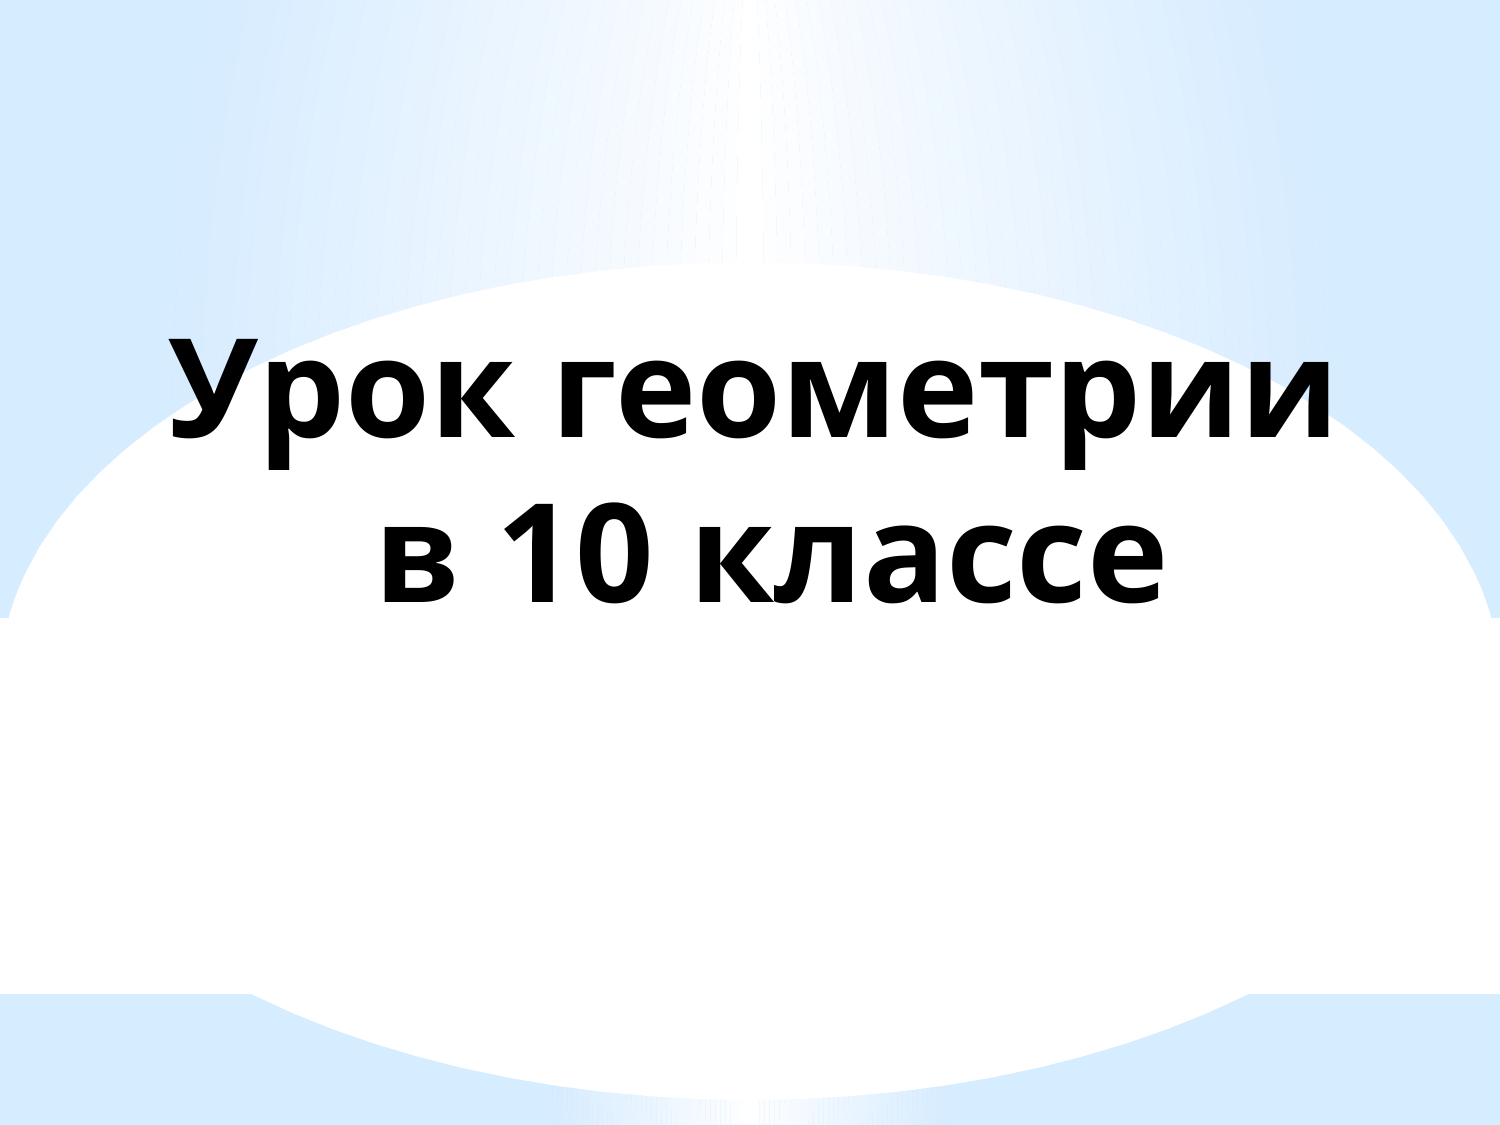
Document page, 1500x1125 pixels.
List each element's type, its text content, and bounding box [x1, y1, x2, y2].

text_box Урок геометрии в 10 классе [152, 292, 1356, 638]
